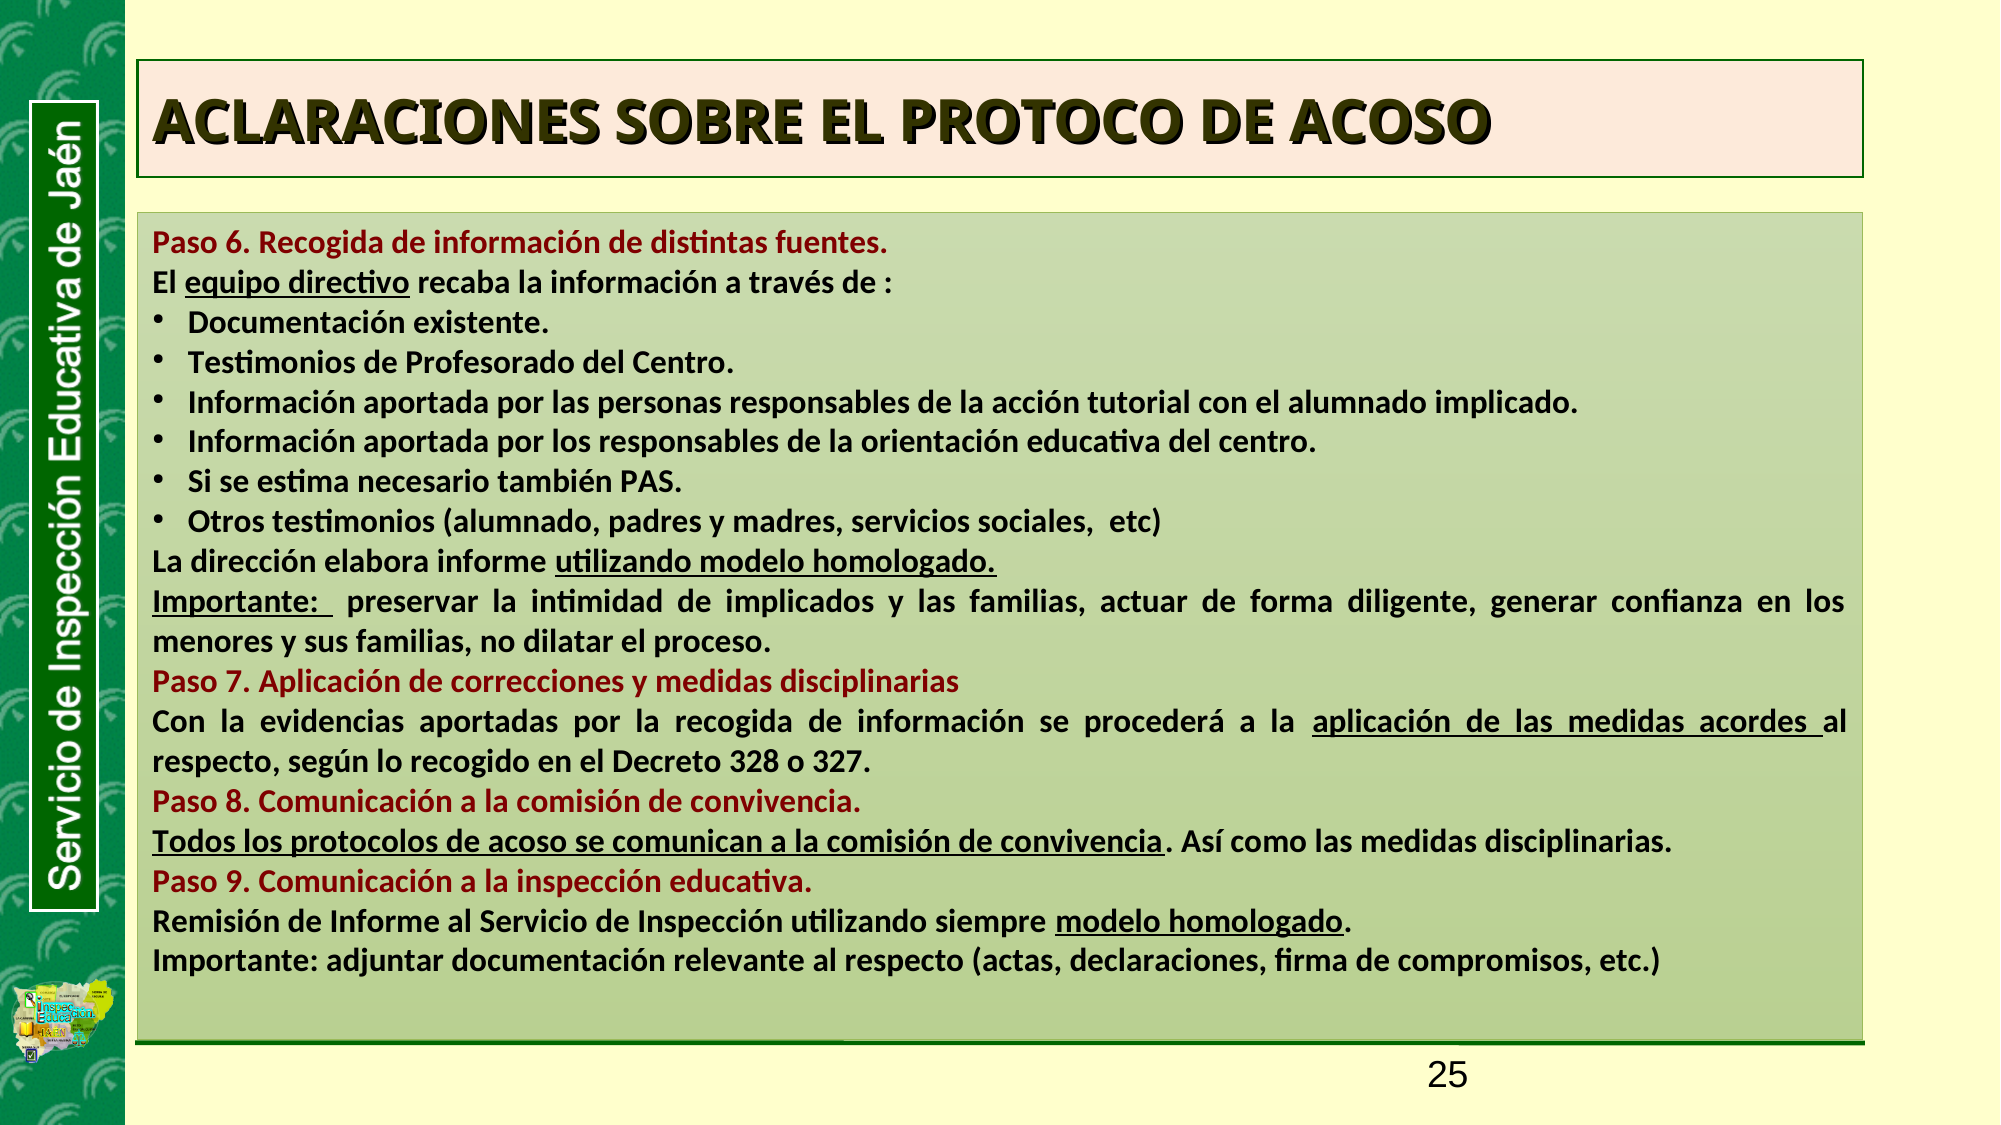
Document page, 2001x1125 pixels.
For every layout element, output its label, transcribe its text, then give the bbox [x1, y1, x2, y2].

text_box Paso 6. Recogida de información de distintas fuentes. El equipo directivo recaba la información a través de : Documentación existente. Testimonios de Profesorado del Centro. Información aportada por las personas responsables de la acción tutorial con el alumnado implicado. Información aportada por los responsables de la orientación educativa del centro. Si se estima necesario también PAS. Otros testimonios (alumnado, padres y madres, servicios sociales, etc) La dirección elabora informe utilizando modelo homologado. Importante: preservar la intimidad de implicados y las familias, actuar de forma diligente, generar confianza en los menores y sus familias, no dilatar el proceso. Paso 7. Aplicación de correcciones y medidas disciplinarias Con la evidencias aportadas por la recogida de información se procederá a la aplicación de las medidas acordes al respecto, según lo recogido en el Decreto 328 o 327. Paso 8. Comunicación a la comisión de convivencia. Todos los protocolos de acoso se comunican a la comisión de convivencia. Así como las medidas disciplinarias. Paso 9. Comunicación a la inspección educativa. Remisión de Informe al Servicio de Inspección utilizando siempre modelo homologado. Importante: adjuntar documentación relevante al respecto (actas, declaraciones, firma de compromisos, etc.) [137, 212, 1863, 1040]
text_box ACLARACIONES SOBRE EL PROTOCO DE ACOSO [137, 59, 1863, 178]
picture [0, 0, 125, 1125]
text_box <número> [1412, 1042, 1863, 1103]
